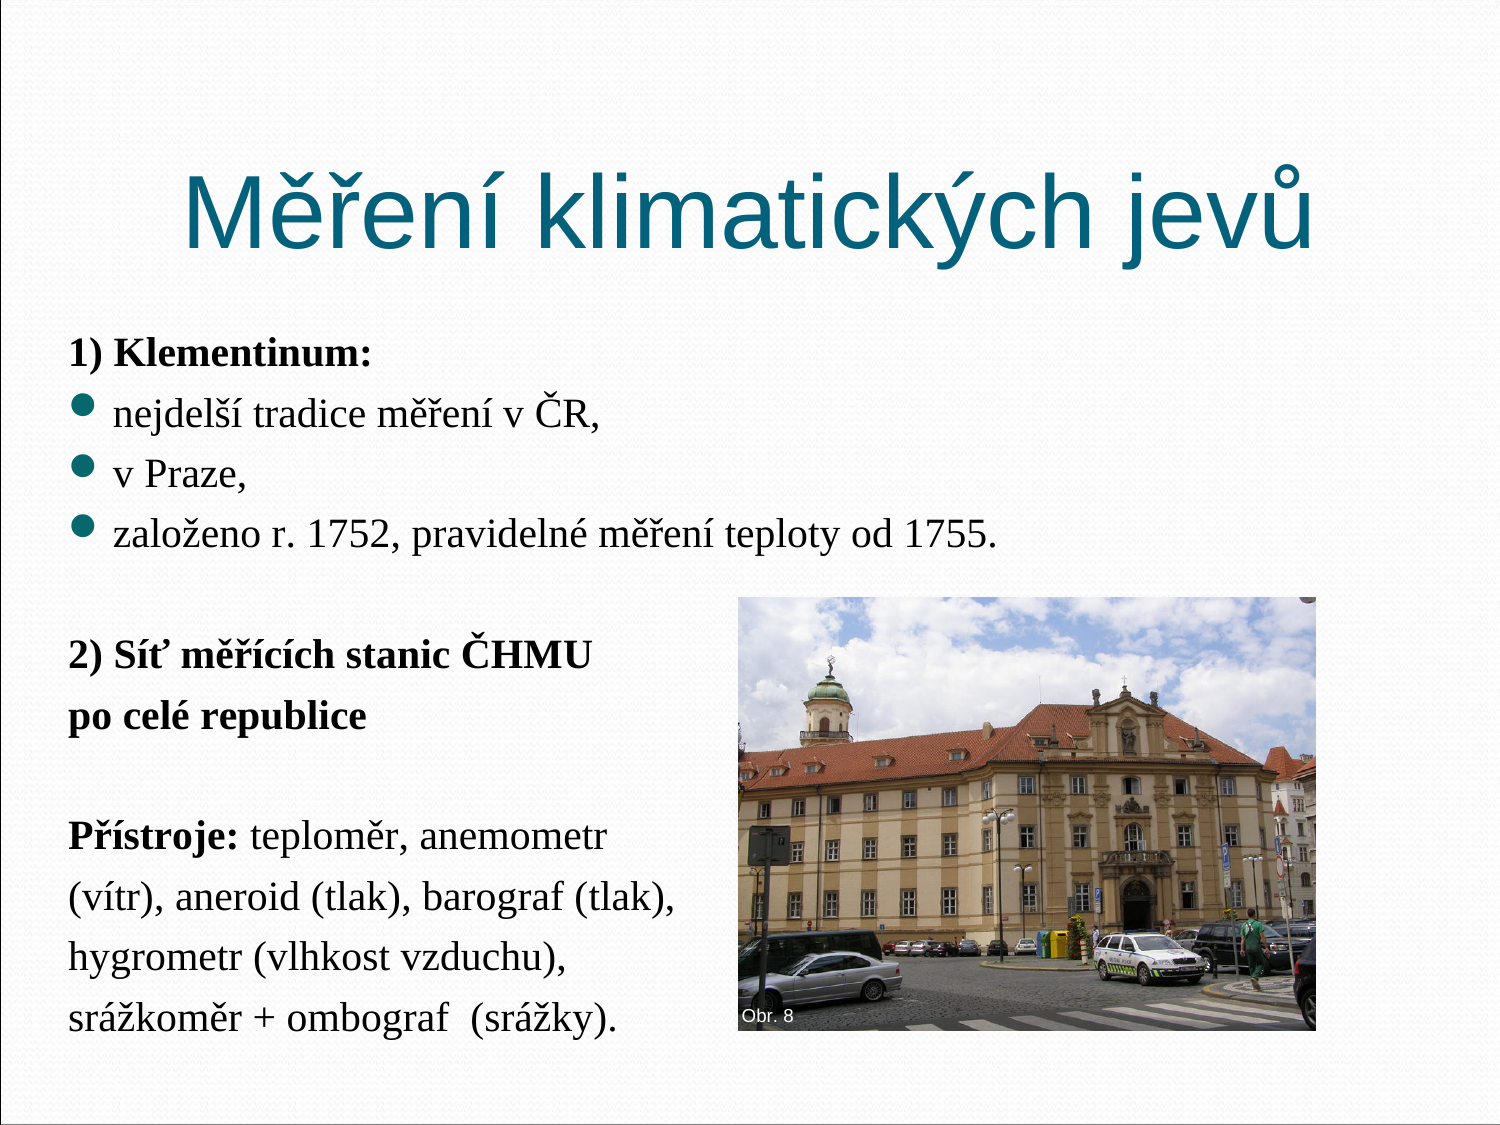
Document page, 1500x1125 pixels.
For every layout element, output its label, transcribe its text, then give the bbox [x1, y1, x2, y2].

list 1) Klementinum: nejdelší tradice měření v ČR, v Praze, založeno r. 1752, pravidelné měření teploty od 1755. 2) Síť měřících stanic ČHMU po celé republice Přístroje: teploměr, anemometr (vítr), aneroid (tlak), barograf (tlak), hygrometr (vlhkost vzduchu), srážkoměr + ombograf (srážky). [53, 317, 1426, 1083]
title Měření klimatických jevů [75, 81, 1426, 270]
text_box Obr. 8 [726, 996, 809, 1035]
picture [0, 0, 1500, 1125]
